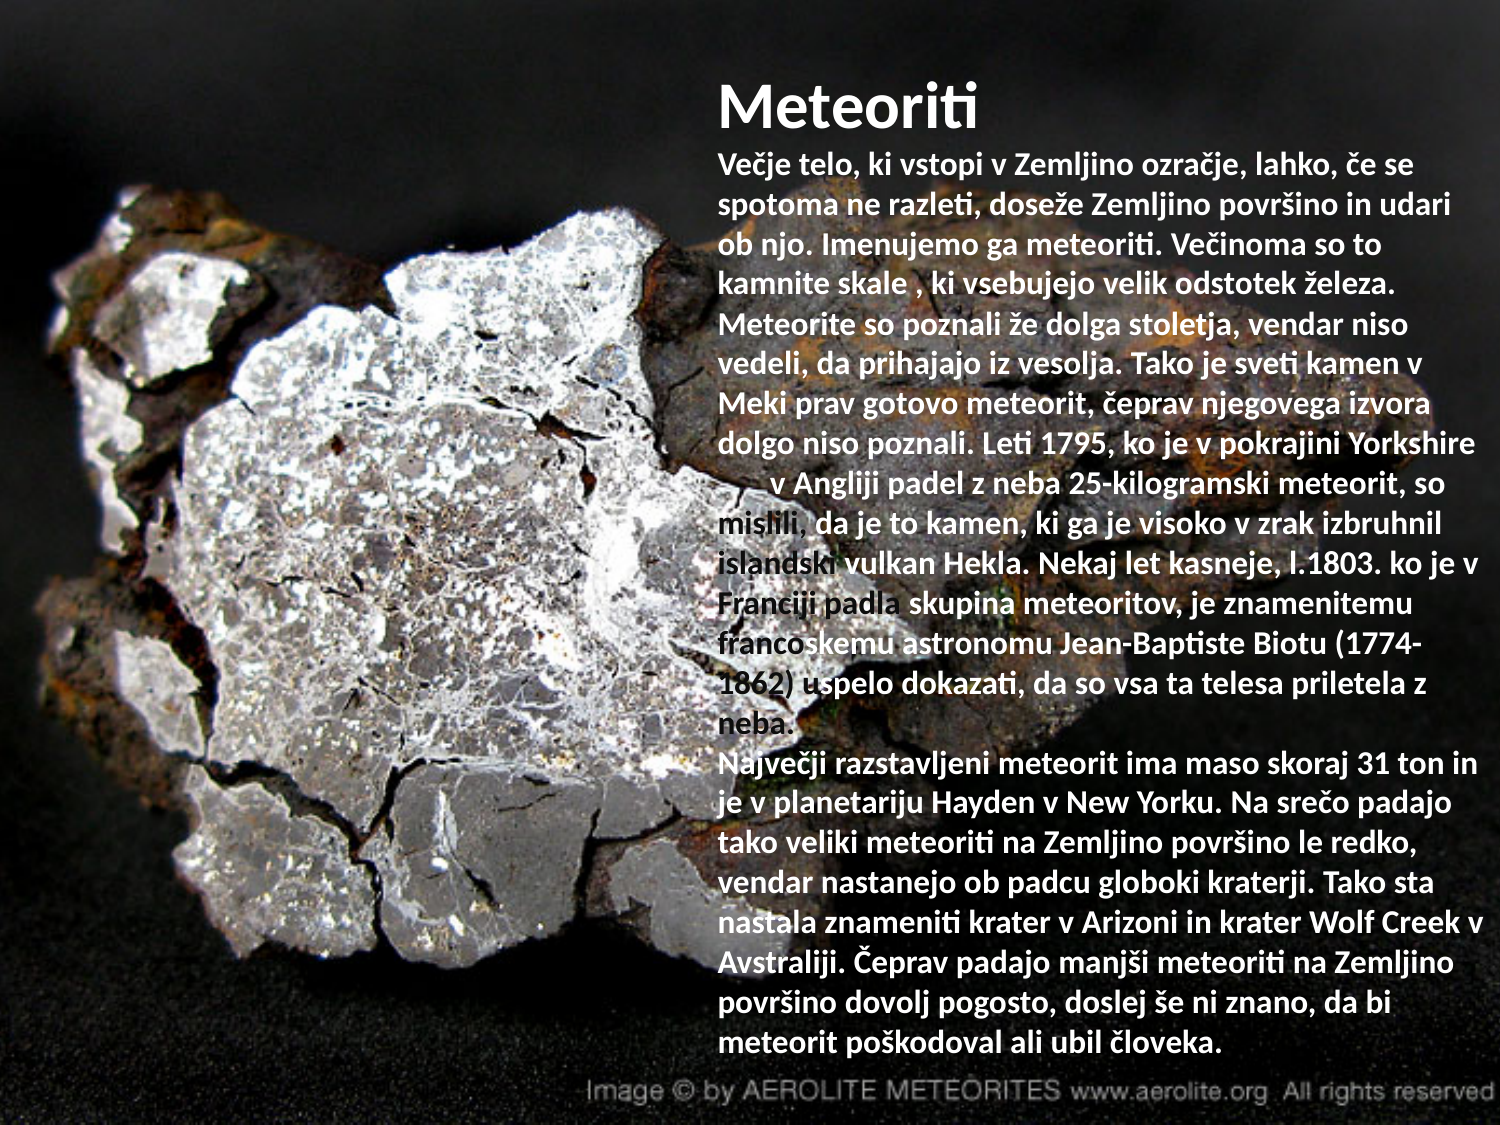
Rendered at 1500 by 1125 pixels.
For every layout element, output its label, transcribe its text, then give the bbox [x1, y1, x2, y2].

picture [0, 0, 1500, 1125]
text_box Meteoriti Večje telo, ki vstopi v Zemljino ozračje, lahko, če se spotoma ne razleti, doseže Zemljino površino in udari ob njo. Imenujemo ga meteoriti. Večinoma so to kamnite skale , ki vsebujejo velik odstotek železa. Meteorite so poznali že dolga stoletja, vendar niso vedeli, da prihajajo iz vesolja. Tako je sveti kamen v Meki prav gotovo meteorit, čeprav njegovega izvora dolgo niso poznali. Leti 1795, ko je v pokrajini Yorkshire v Angliji padel z neba 25-kilogramski meteorit, so mislili, da je to kamen, ki ga je visoko v zrak izbruhnil islandski vulkan Hekla. Nekaj let kasneje, l.1803. ko je v Franciji padla skupina meteoritov, je znamenitemu francoskemu astronomu Jean-Baptiste Biotu (1774-1862) uspelo dokazati, da so vsa ta telesa priletela z neba. Največji razstavljeni meteorit ima maso skoraj 31 ton in je v planetariju Hayden v New Yorku. Na srečo padajo tako veliki meteoriti na Zemljino površino le redko, vendar nastanejo ob padcu globoki kraterji. Tako sta nastala znameniti krater v Arizoni in krater Wolf Creek v Avstraliji. Čeprav padajo manjši meteoriti na Zemljino površino dovolj pogosto, doslej še ni znano, da bi meteorit poškodoval ali ubil človeka. [702, 54, 1500, 1068]
